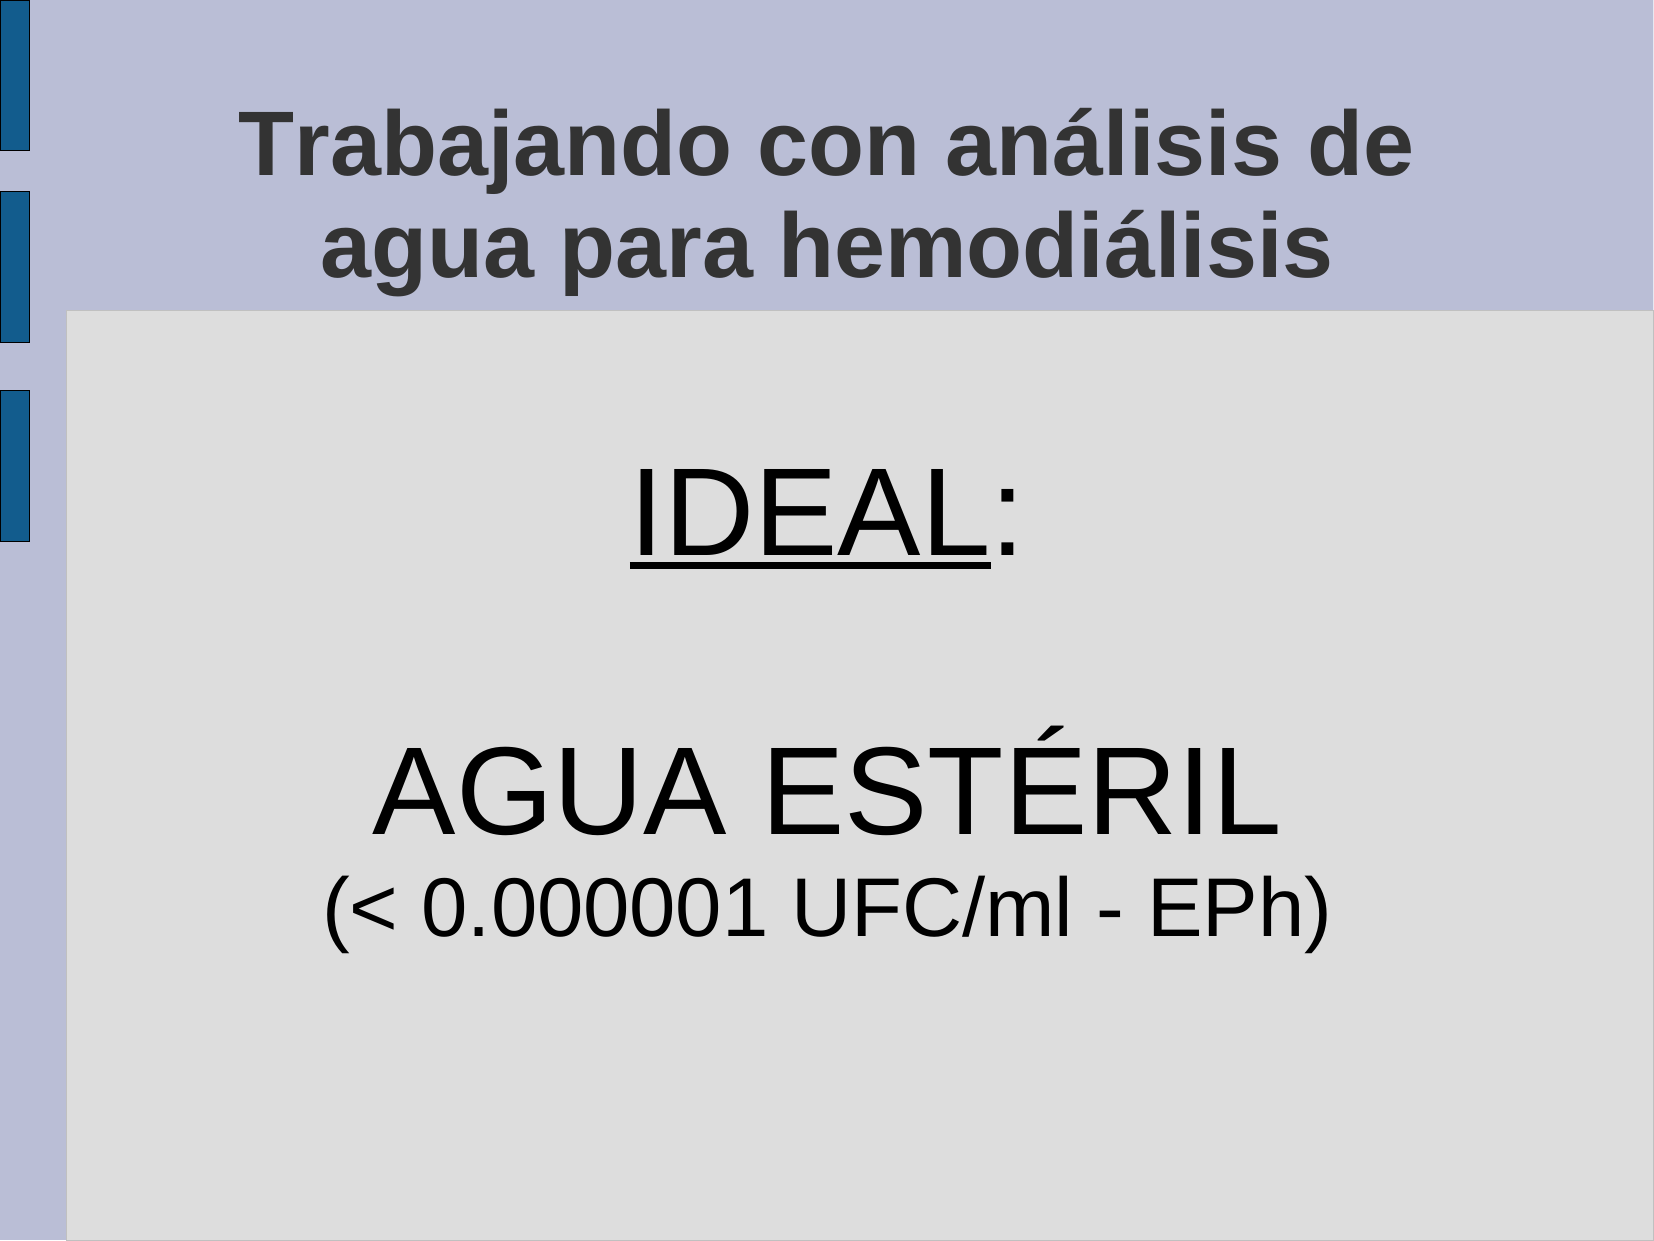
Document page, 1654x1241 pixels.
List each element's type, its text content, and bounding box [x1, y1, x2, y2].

title Trabajando con análisis de agua para hemodiálisis [121, 91, 1534, 299]
subtitle IDEAL: AGUA ESTÉRIL (< 0.000001 UFC/ml - EPh) [121, 344, 1534, 1127]
